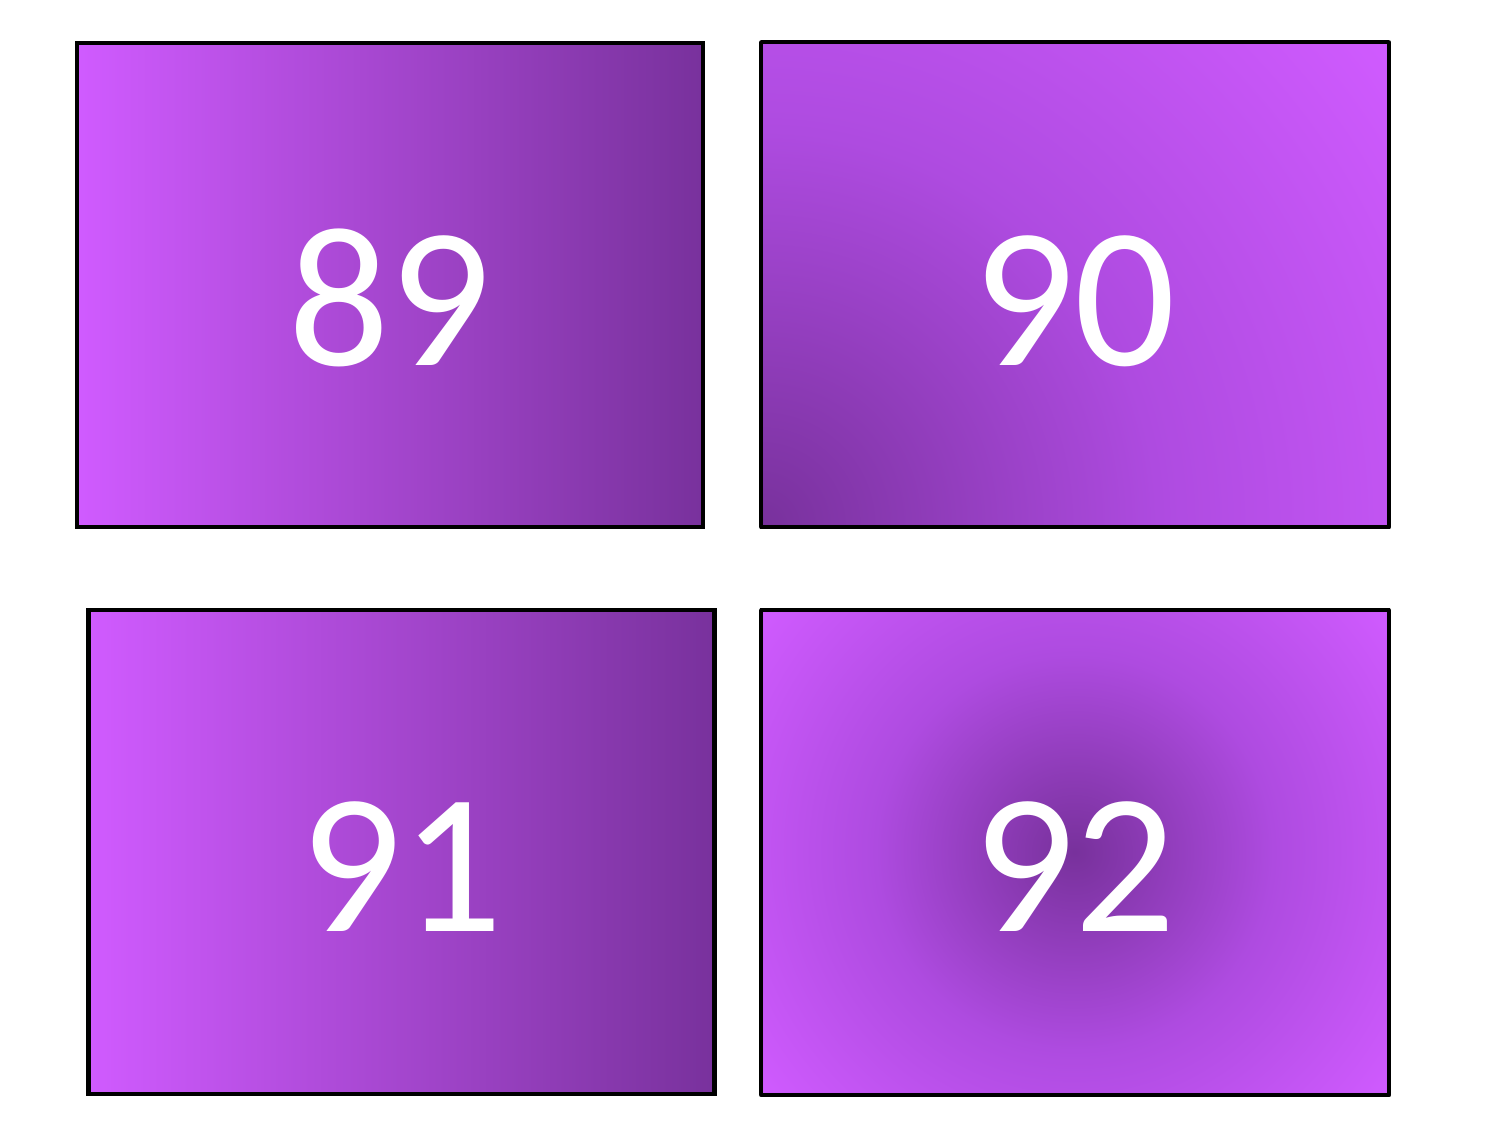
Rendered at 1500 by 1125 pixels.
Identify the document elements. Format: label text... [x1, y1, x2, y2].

text_box 92 [761, 609, 1388, 1095]
text_box 90 [761, 42, 1388, 528]
text_box 89 [76, 42, 703, 528]
text_box 91 [88, 609, 715, 1094]
picture [759, 608, 1391, 1097]
picture [759, 40, 1391, 529]
